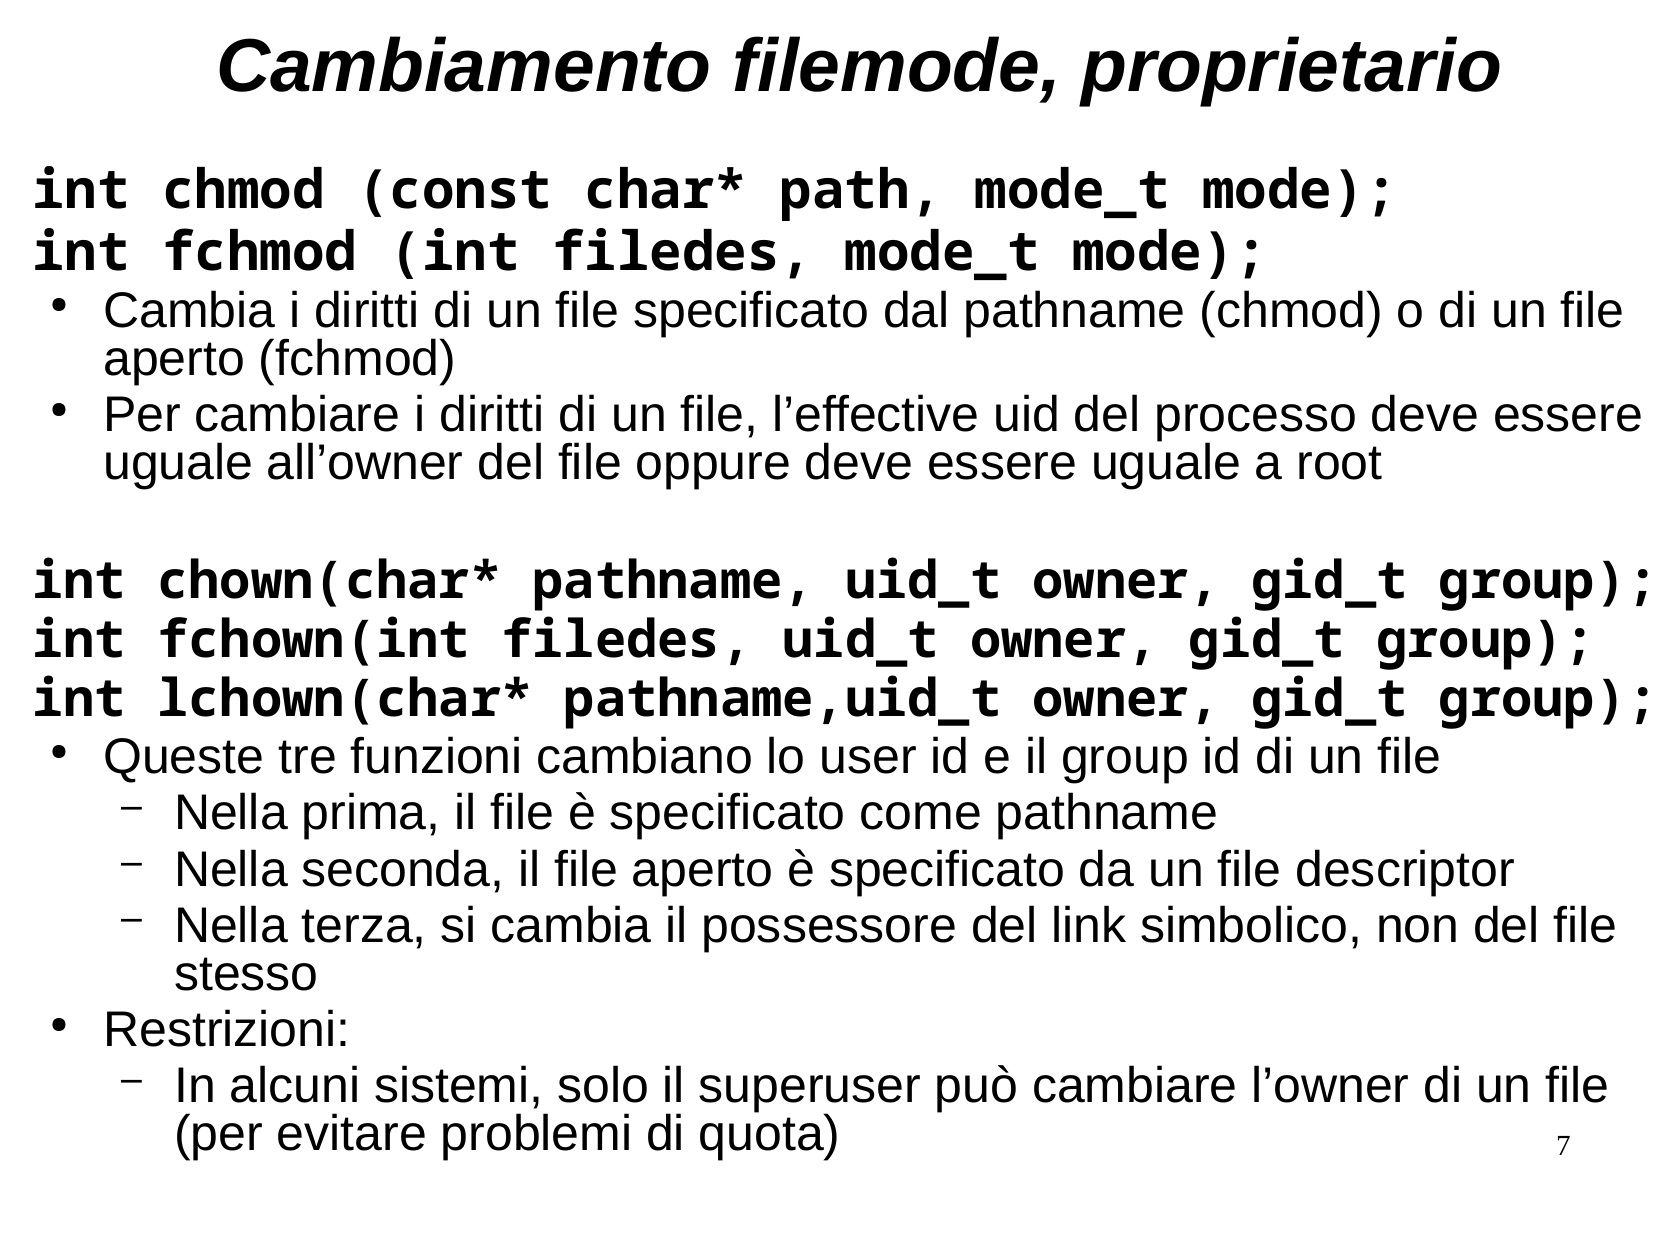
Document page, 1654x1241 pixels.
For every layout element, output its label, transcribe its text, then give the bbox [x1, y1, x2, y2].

title Cambiamento filemode, proprietario [82, 8, 1610, 159]
list int chmod (const char* path, mode_t mode); int fchmod (int filedes, mode_t mode); Cambia i diritti di un file specificato dal pathname (chmod) o di un file aperto (fchmod) Per cambiare i diritti di un file, l’effective uid del processo deve essere uguale all’owner del file oppure deve essere uguale a root int chown(char* pathname, uid_t owner, gid_t group); int fchown(int filedes, uid_t owner, gid_t group); int lchown(char* pathname,uid_t owner, gid_t group); Queste tre funzioni cambiano lo user id e il group id di un file Nella prima, il file è specificato come pathname Nella seconda, il file aperto è specificato da un file descriptor Nella terza, si cambia il possessore del link simbolico, non del file stesso Restrizioni: In alcuni sistemi, solo il superuser può cambiare l’owner di un file (per evitare problemi di quota) [17, 159, 1654, 1169]
